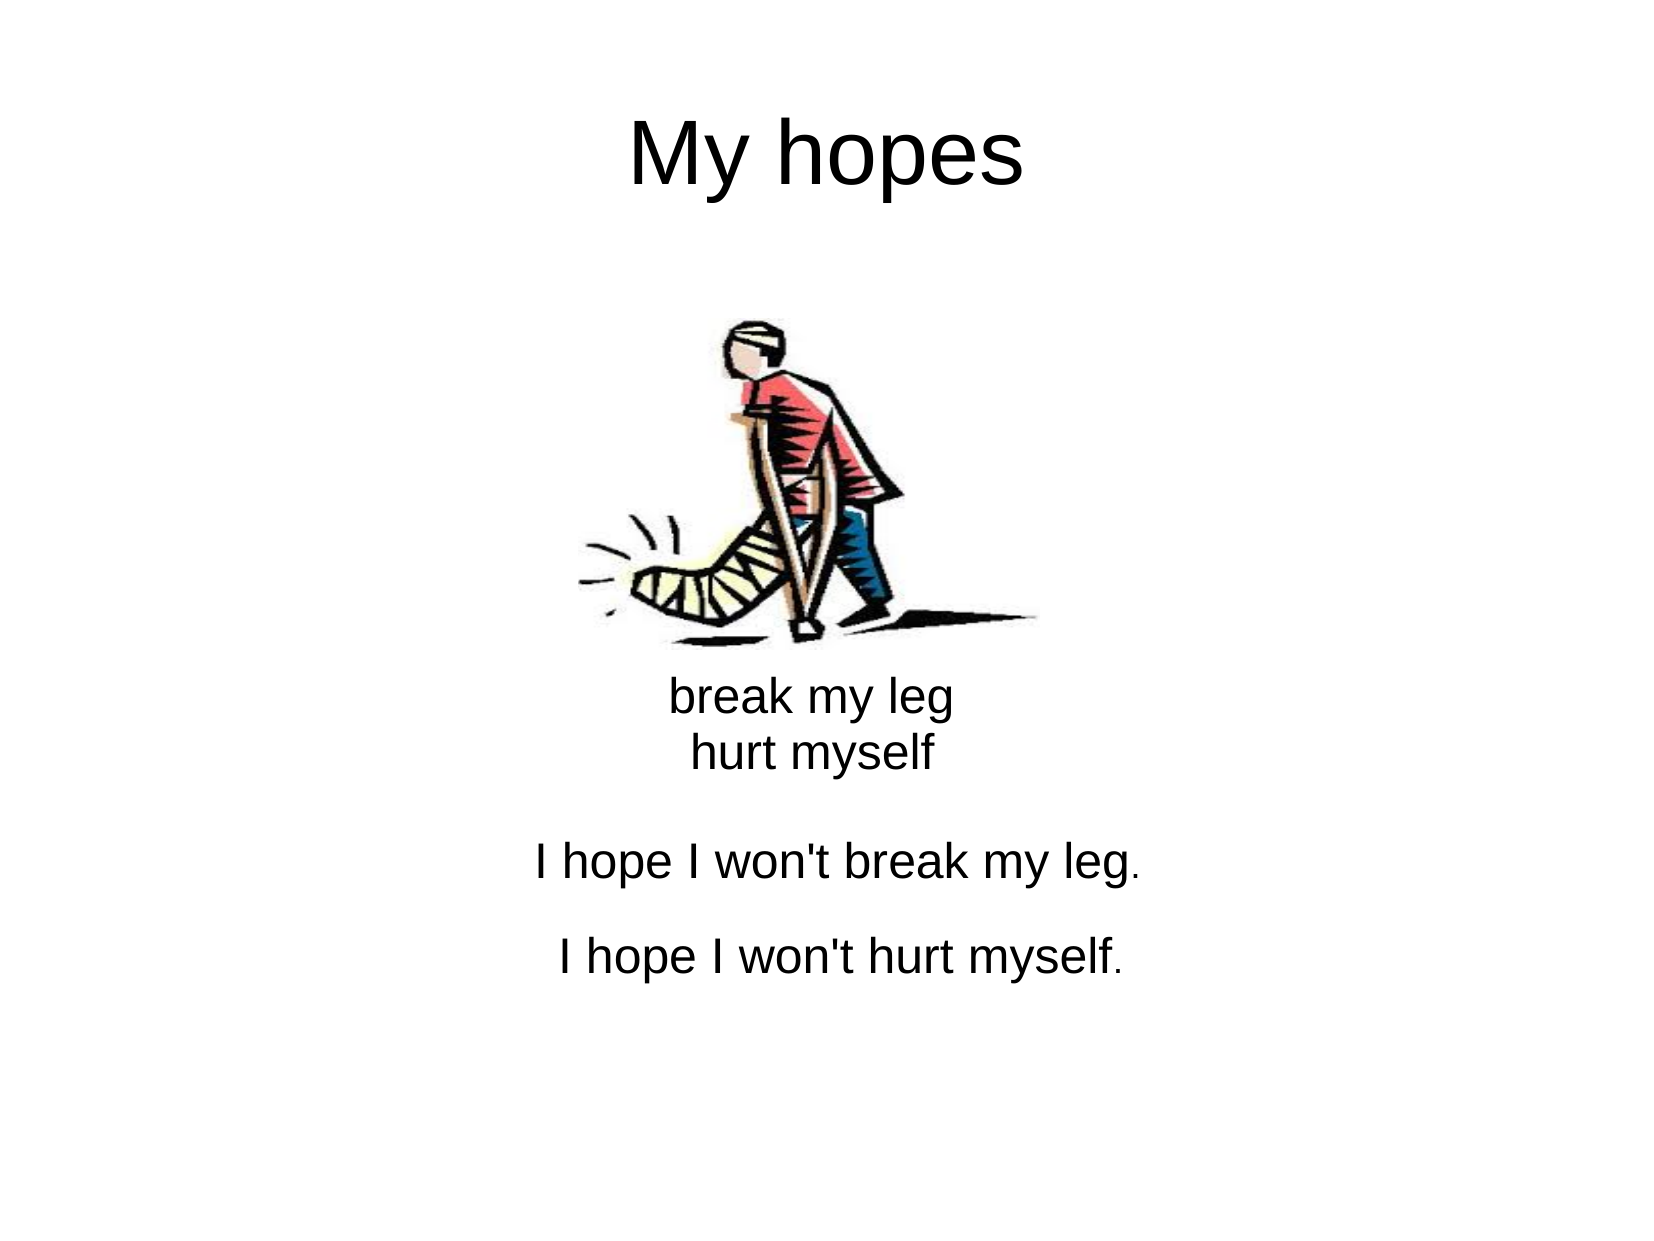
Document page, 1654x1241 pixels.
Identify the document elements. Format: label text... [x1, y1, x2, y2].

picture [578, 318, 1040, 650]
text_box break my leg hurt myself [53, 661, 1542, 788]
text_box I hope I won't hurt myself. [543, 921, 1139, 992]
title My hopes [82, 49, 1571, 257]
text_box I hope I won't break my leg. [519, 825, 1156, 897]
